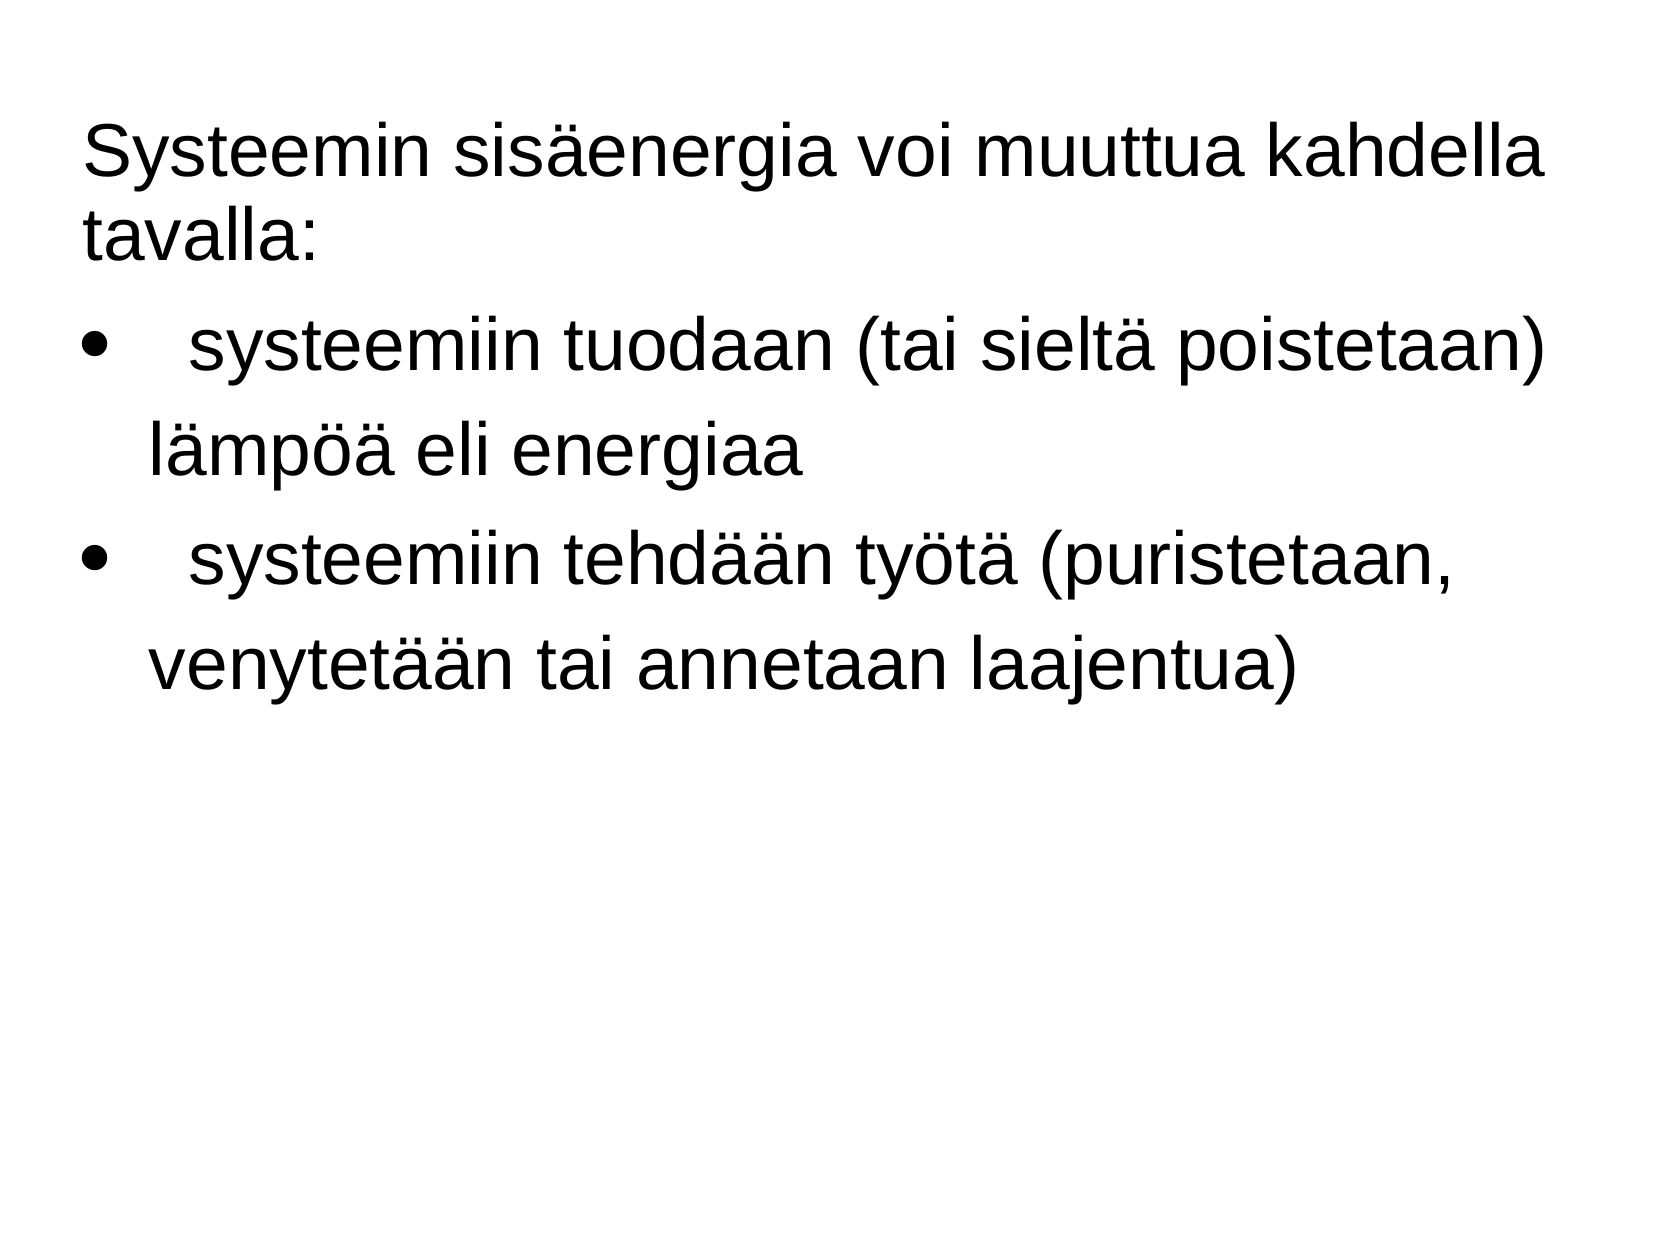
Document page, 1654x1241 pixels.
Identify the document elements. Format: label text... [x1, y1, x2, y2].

text_box Systeemin sisäenergia voi muuttua kahdella tavalla: systeemiin tuodaan (tai sieltä poistetaan) lämpöä eli energiaa systeemiin tehdään työtä (puristetaan, venytetään tai annetaan laajentua) [67, 102, 1583, 709]
